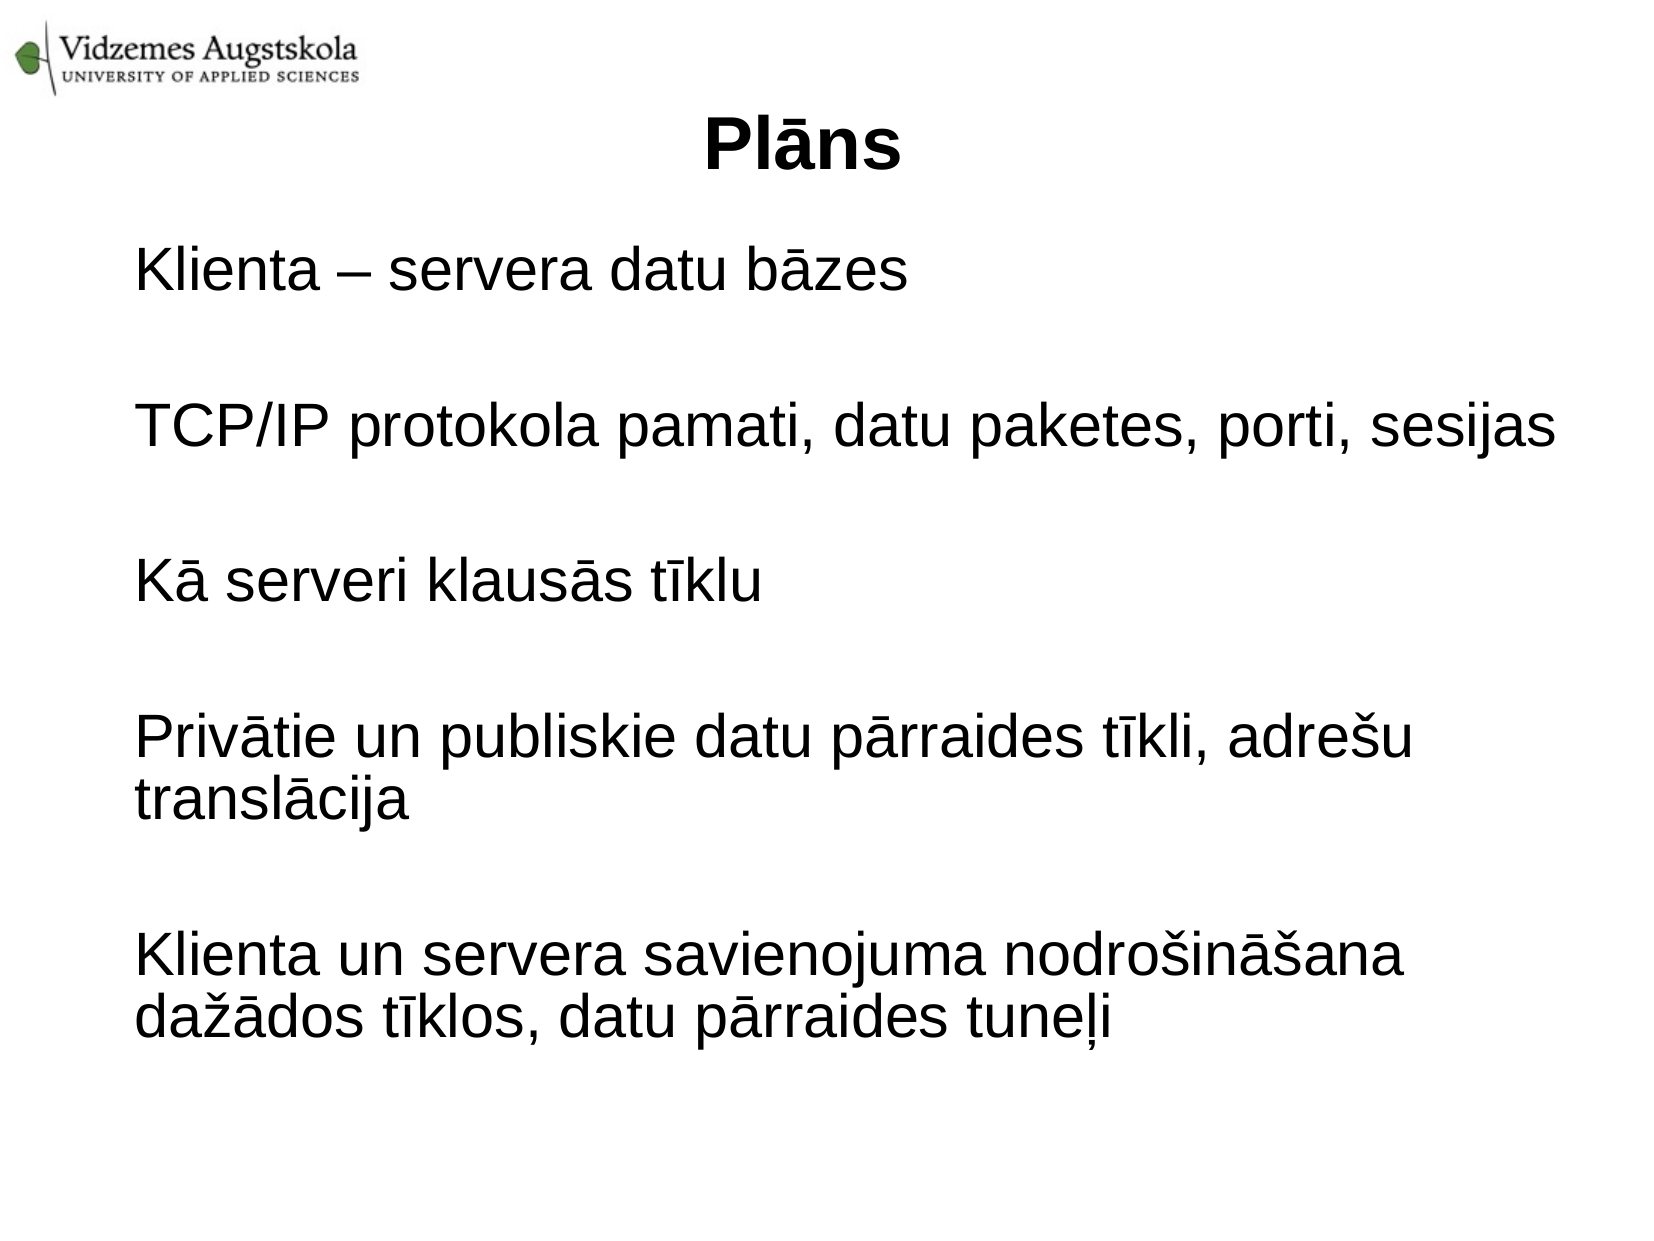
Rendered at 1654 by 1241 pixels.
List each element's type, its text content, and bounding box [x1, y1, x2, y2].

list Klienta – servera datu bāzes TCP/IP protokola pamati, datu paketes, porti, sesijas Kā serveri klausās tīklu Privātie un publiskie datu pārraides tīkli, adrešu translācija Klienta un servera savienojuma nodrošināšana dažādos tīklos, datu pārraides tuneļi [82, 236, 1569, 1107]
title Plāns [94, 96, 1512, 195]
picture [5, 2, 368, 113]
